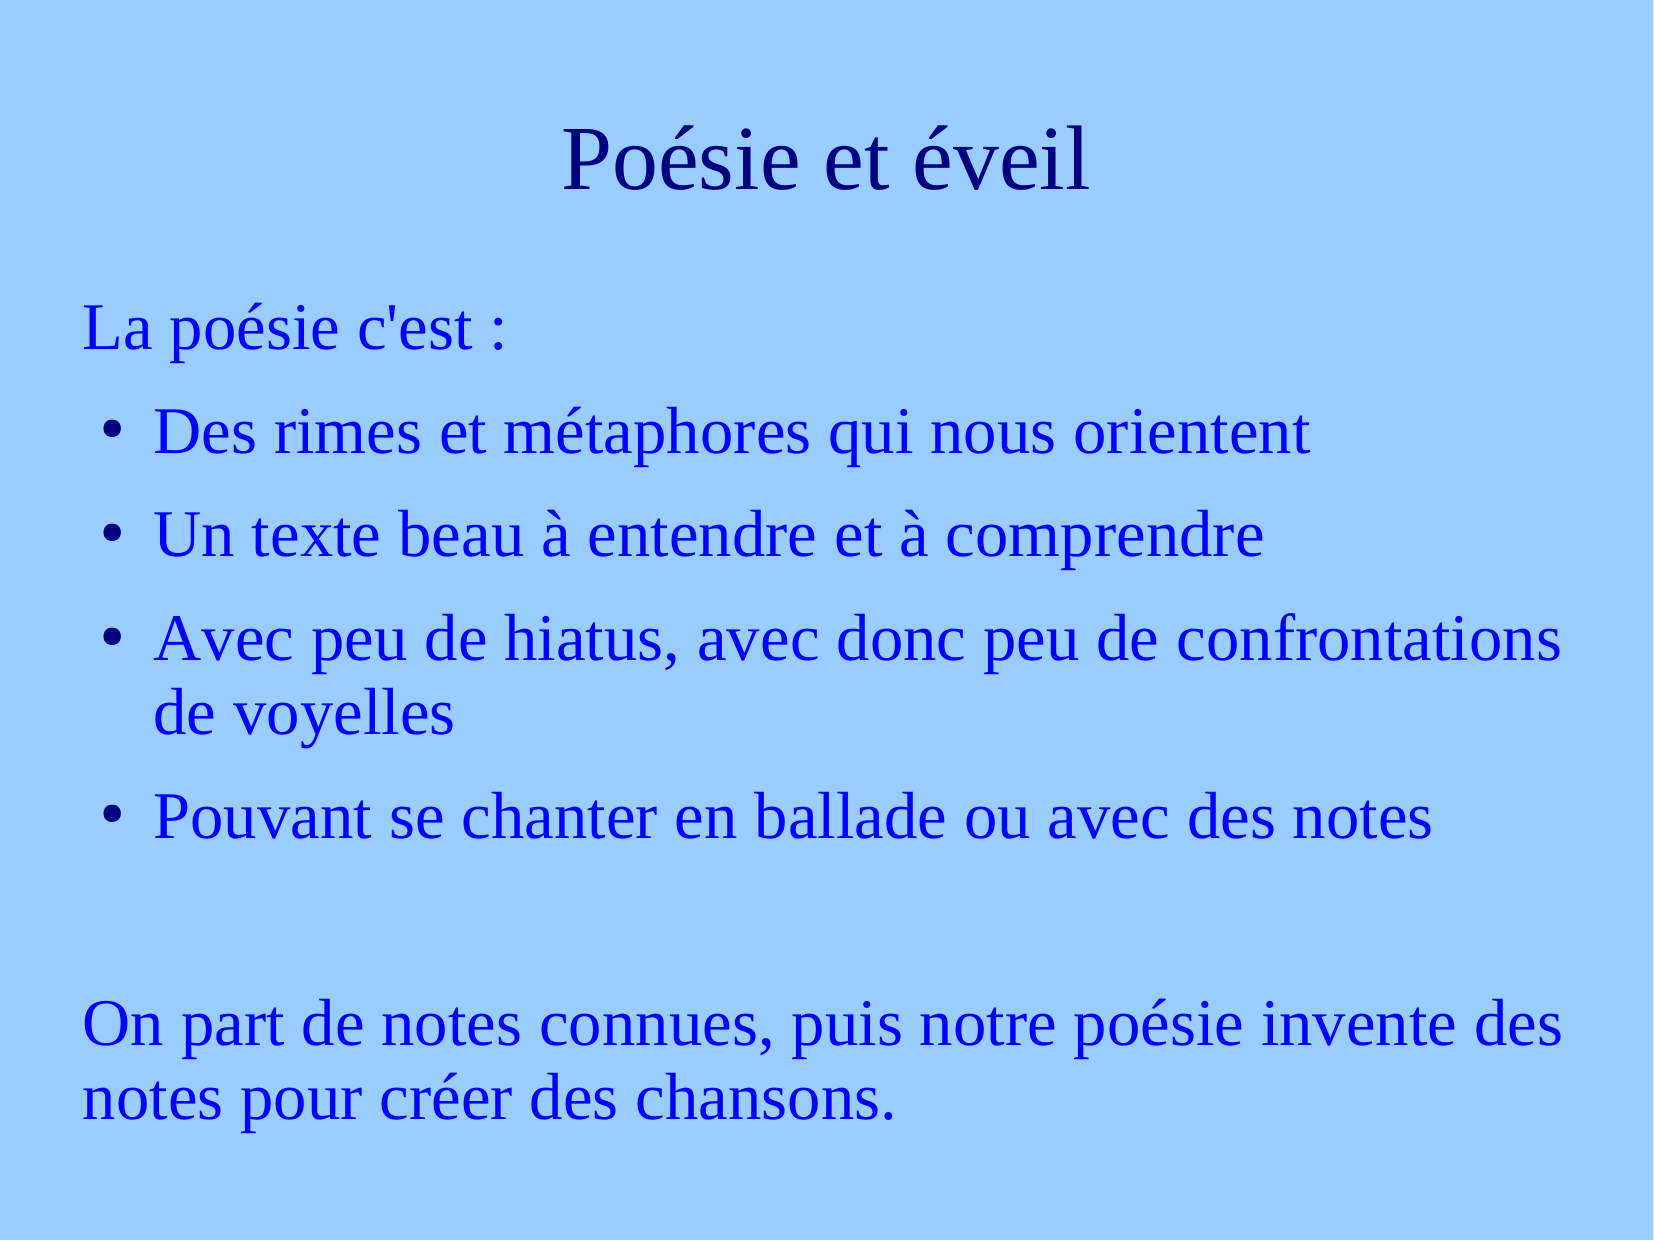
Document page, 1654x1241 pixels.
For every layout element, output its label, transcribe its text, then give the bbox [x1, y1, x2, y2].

title Poésie et éveil [82, 55, 1571, 263]
list La poésie c'est : Des rimes et métaphores qui nous orientent Un texte beau à entendre et à comprendre Avec peu de hiatus, avec donc peu de confrontations de voyelles Pouvant se chanter en ballade ou avec des notes On part de notes connues, puis notre poésie invente des notes pour créer des chansons. [82, 290, 1571, 1134]
